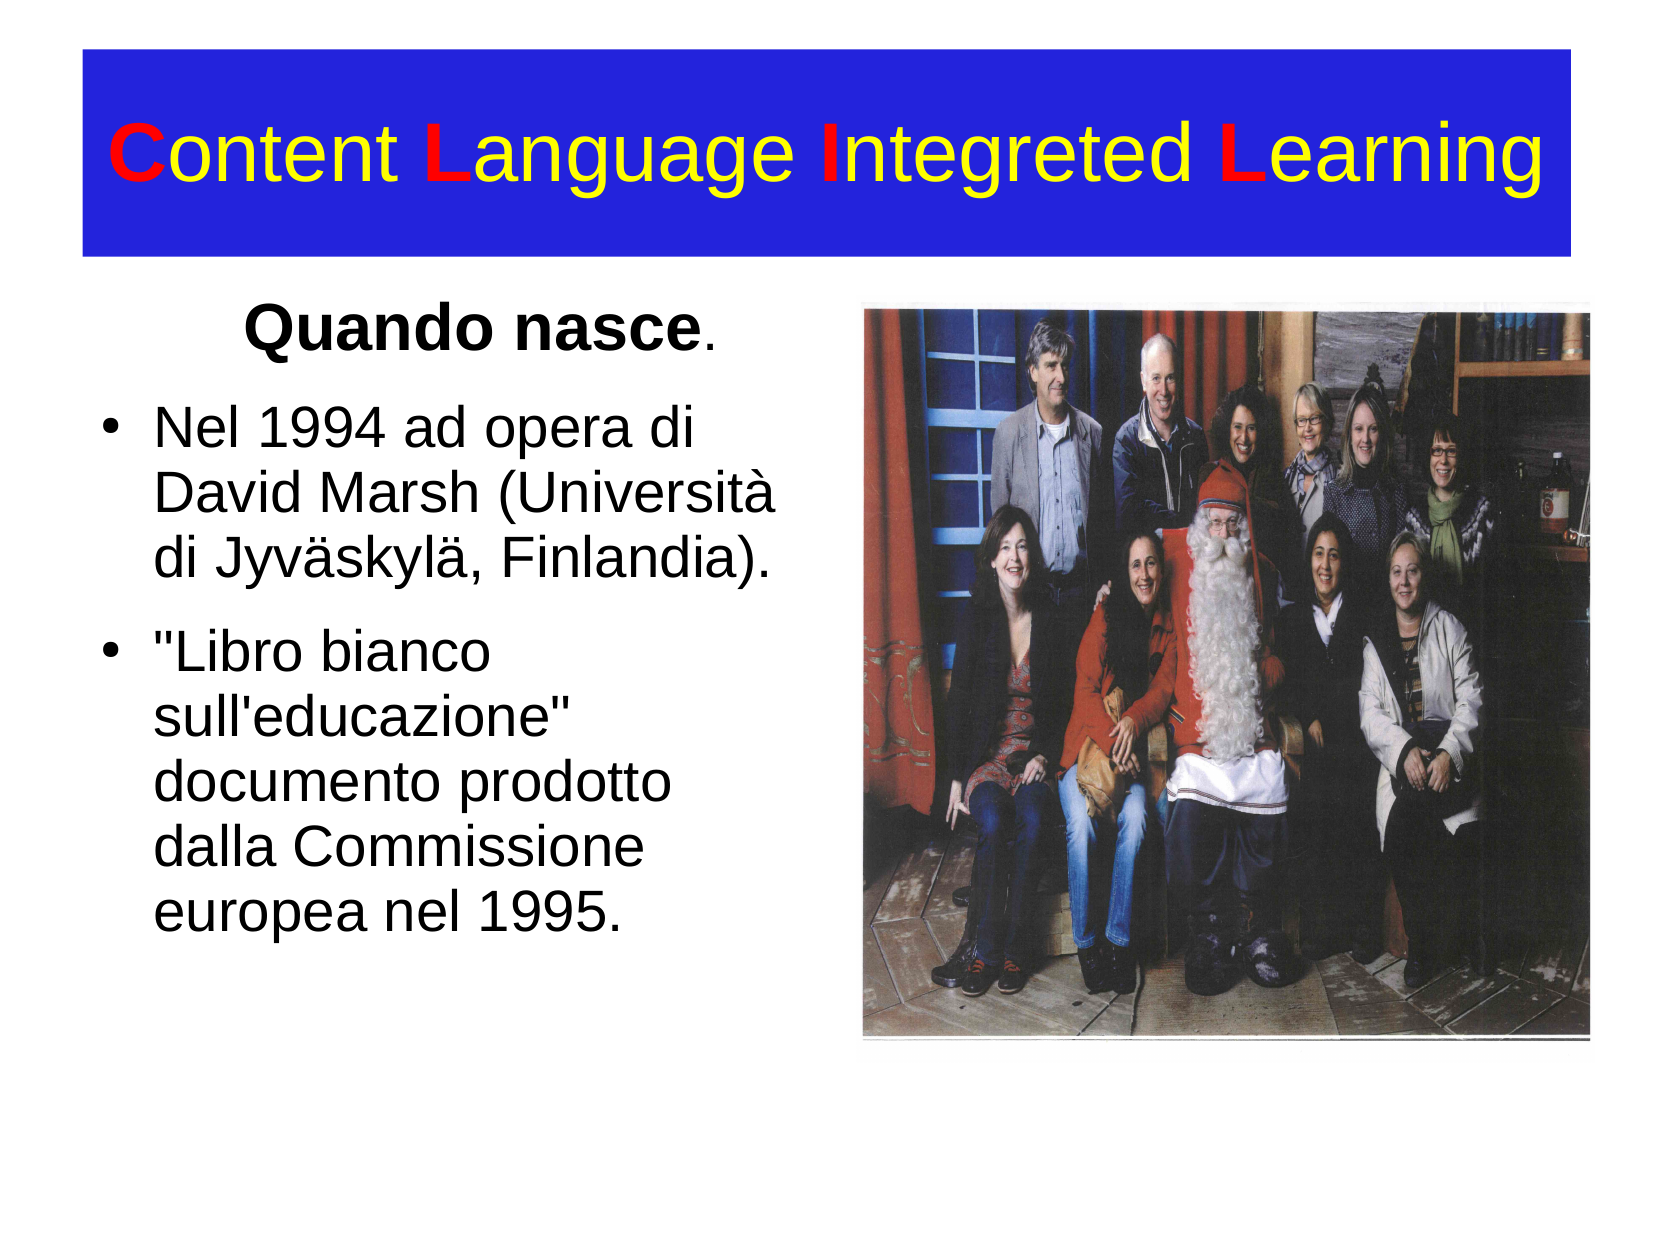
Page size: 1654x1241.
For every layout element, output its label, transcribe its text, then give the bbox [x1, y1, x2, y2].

list Quando nasce. Nel 1994 ad opera di David Marsh (Università di Jyväskylä, Finlandia). "Libro bianco sull'educazione" documento prodotto dalla Commissione europea nel 1995. [82, 290, 809, 1109]
picture [845, 290, 1595, 1109]
title Content Language Integreted Learning [82, 49, 1571, 257]
